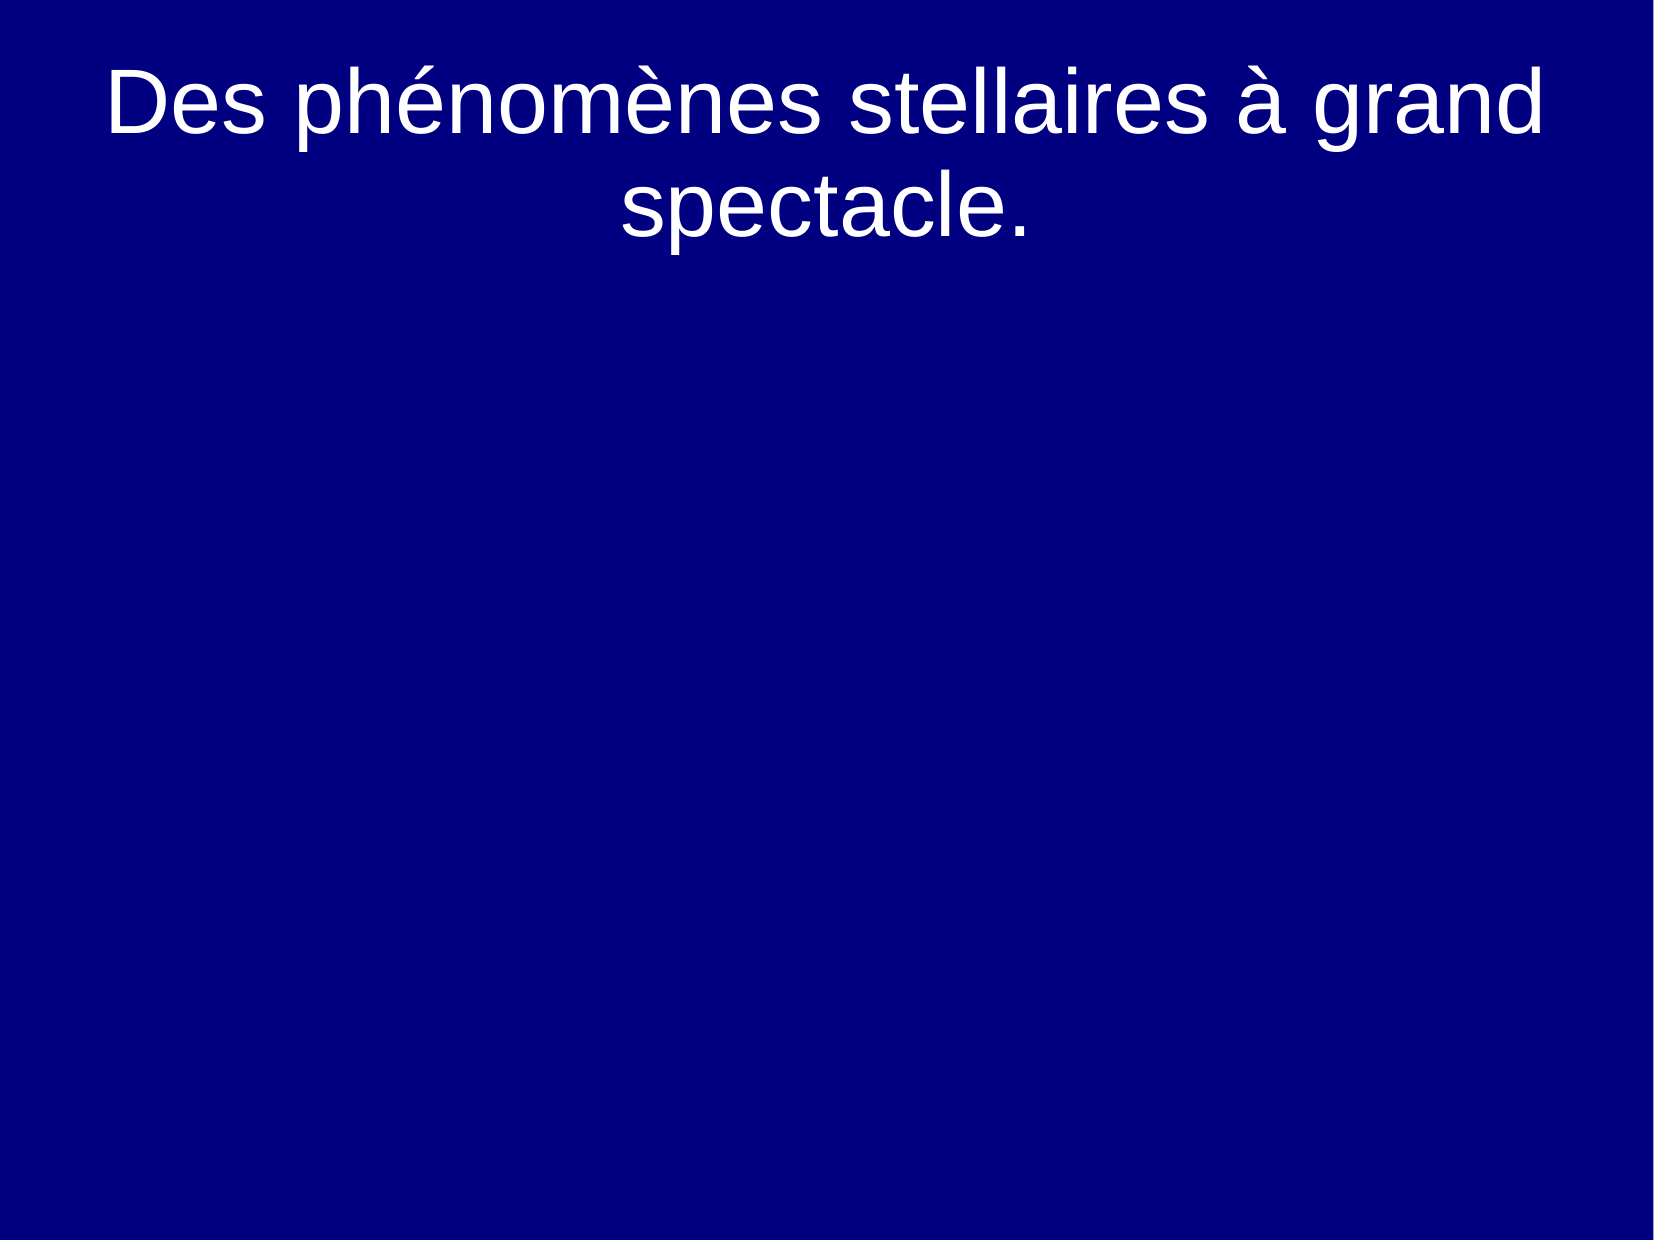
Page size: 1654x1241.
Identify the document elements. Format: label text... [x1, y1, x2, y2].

title Des phénomènes stellaires à grand spectacle. [82, 49, 1571, 257]
